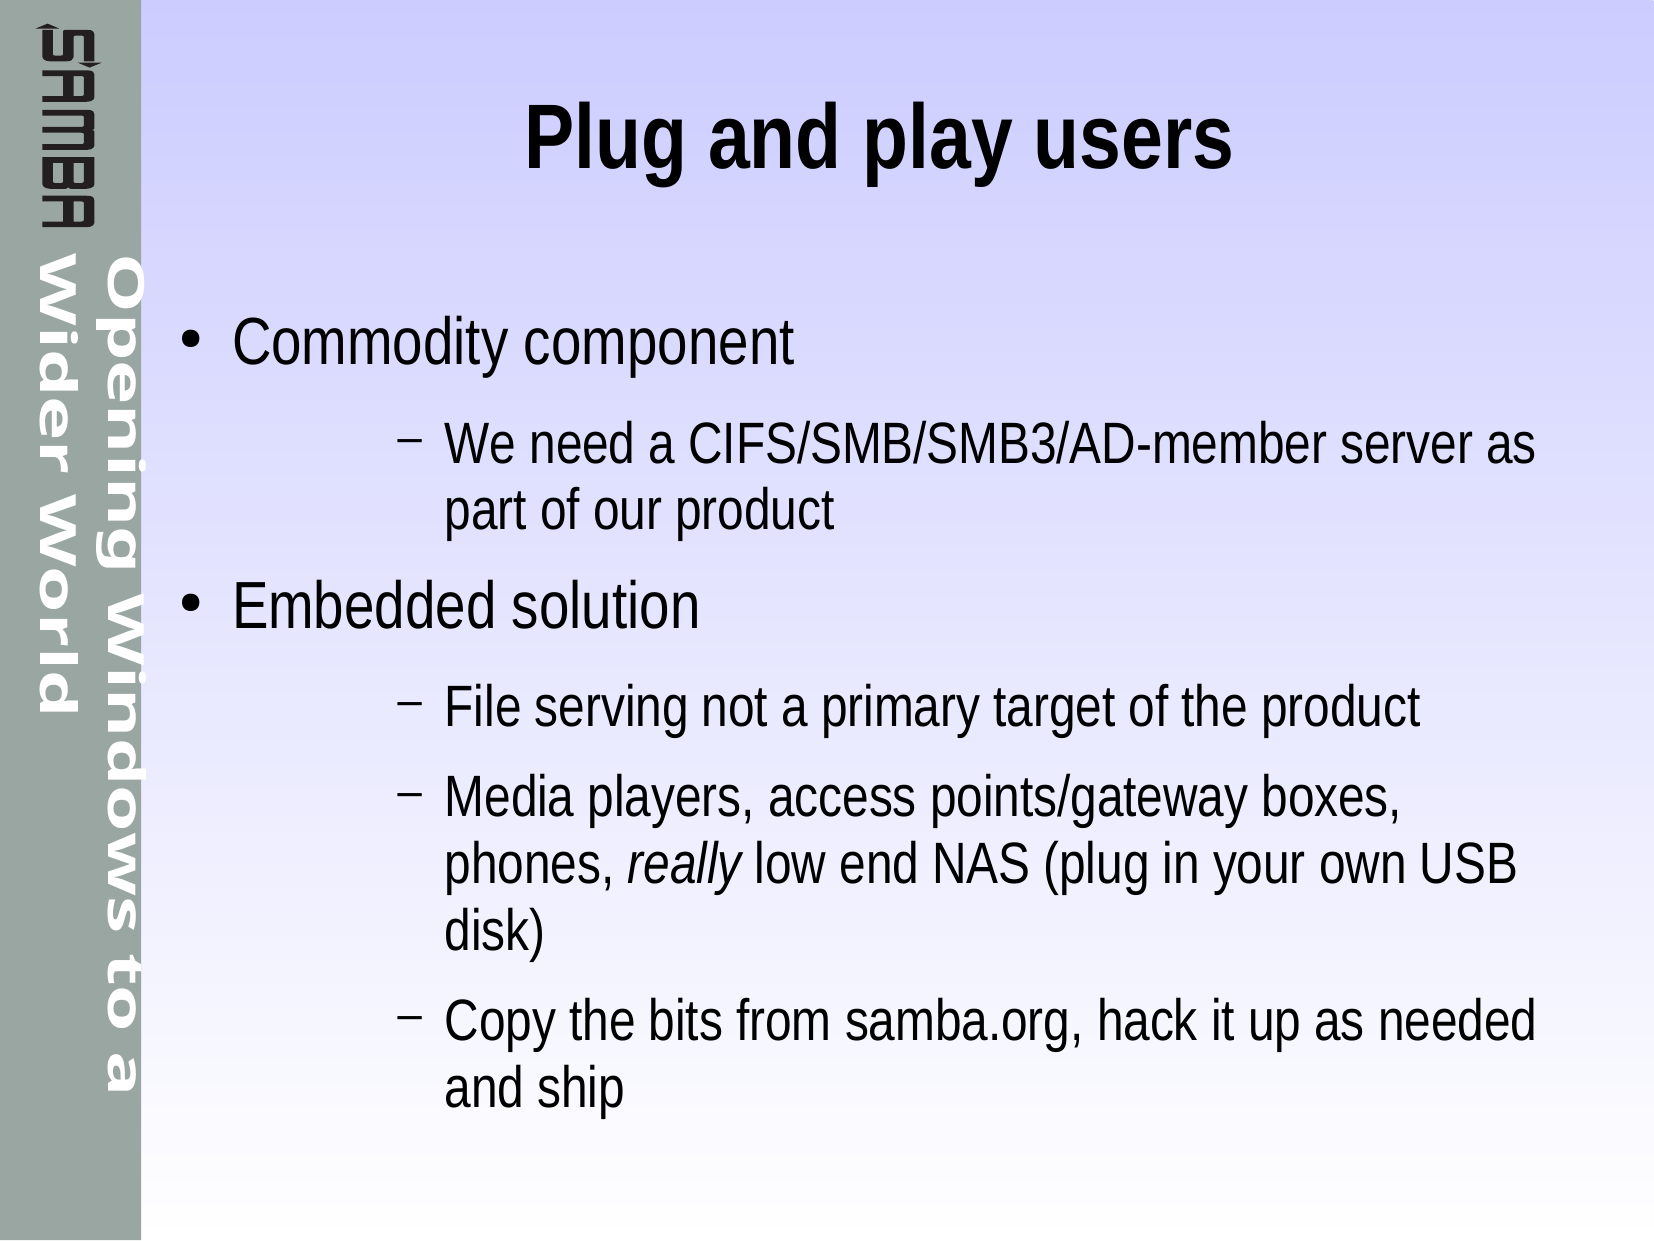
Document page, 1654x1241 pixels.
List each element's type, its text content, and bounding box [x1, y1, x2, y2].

list Commodity component We need a CIFS/SMB/SMB3/AD-member server as part of our product Embedded solution File serving not a primary target of the product Media players, access points/gateway boxes, phones, really low end NAS (plug in your own USB disk) Copy the bits from samba.org, hack it up as needed and ship [161, 302, 1574, 1211]
title Plug and play users [173, 31, 1586, 239]
